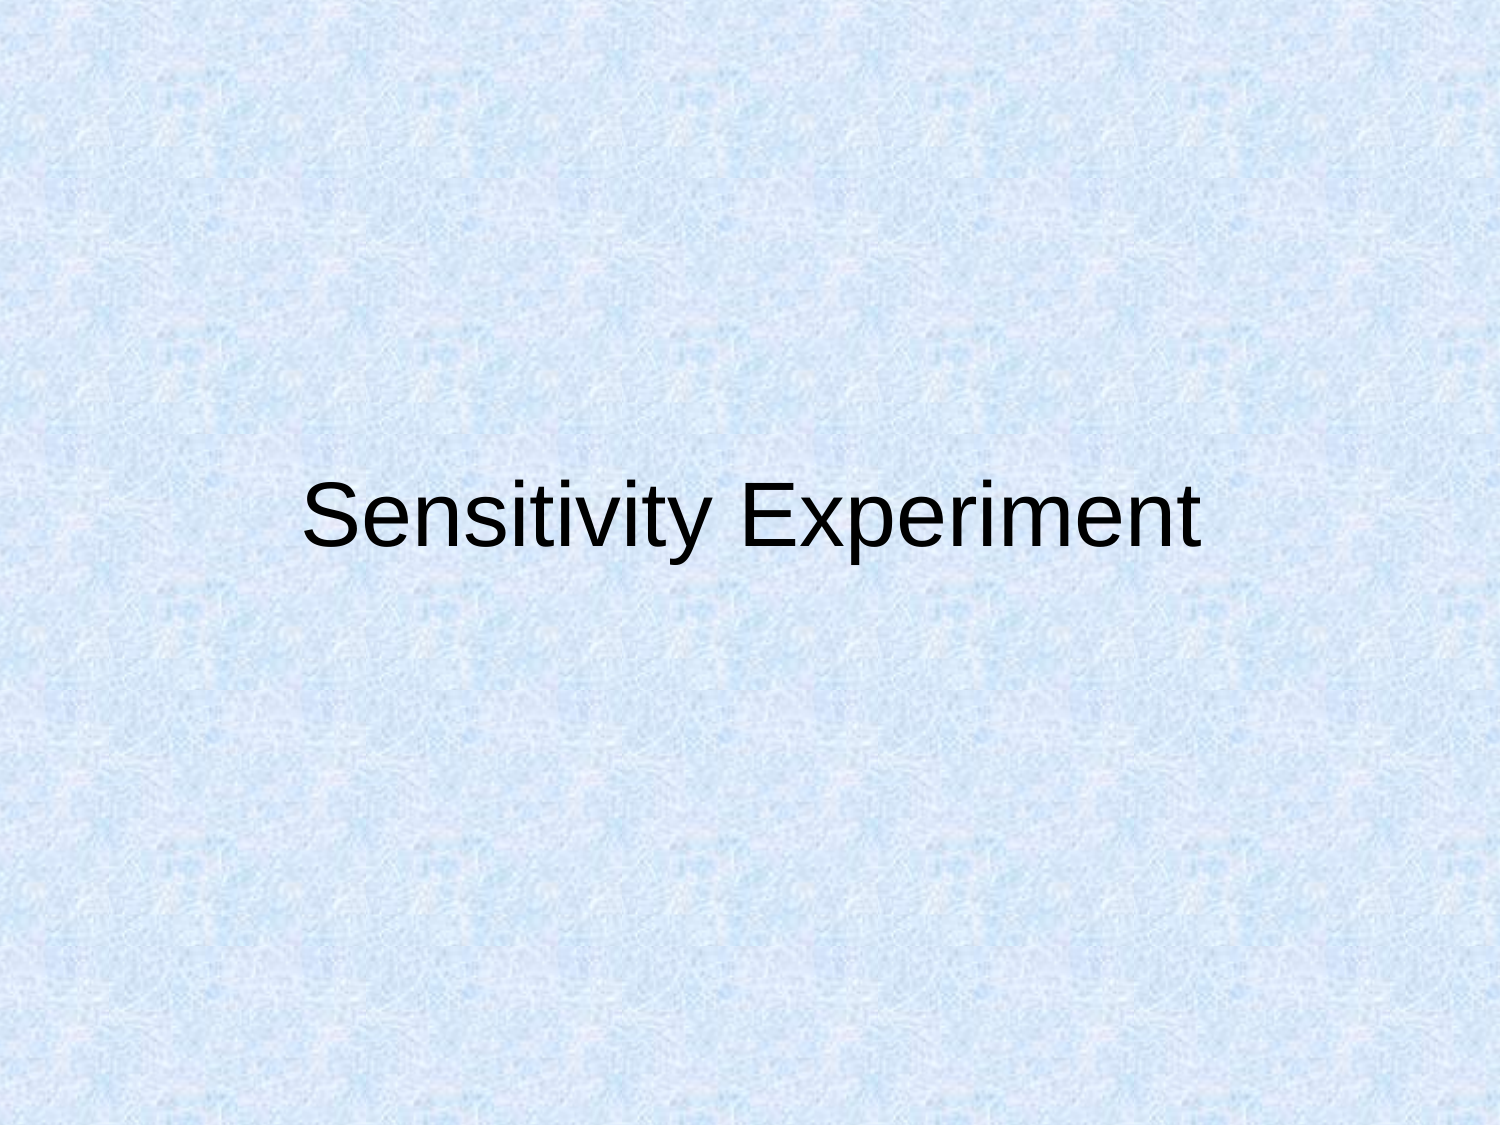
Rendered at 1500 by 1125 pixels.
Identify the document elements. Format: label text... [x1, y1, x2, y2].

picture [0, 0, 1500, 1125]
title Sensitivity Experiment [76, 326, 1427, 693]
